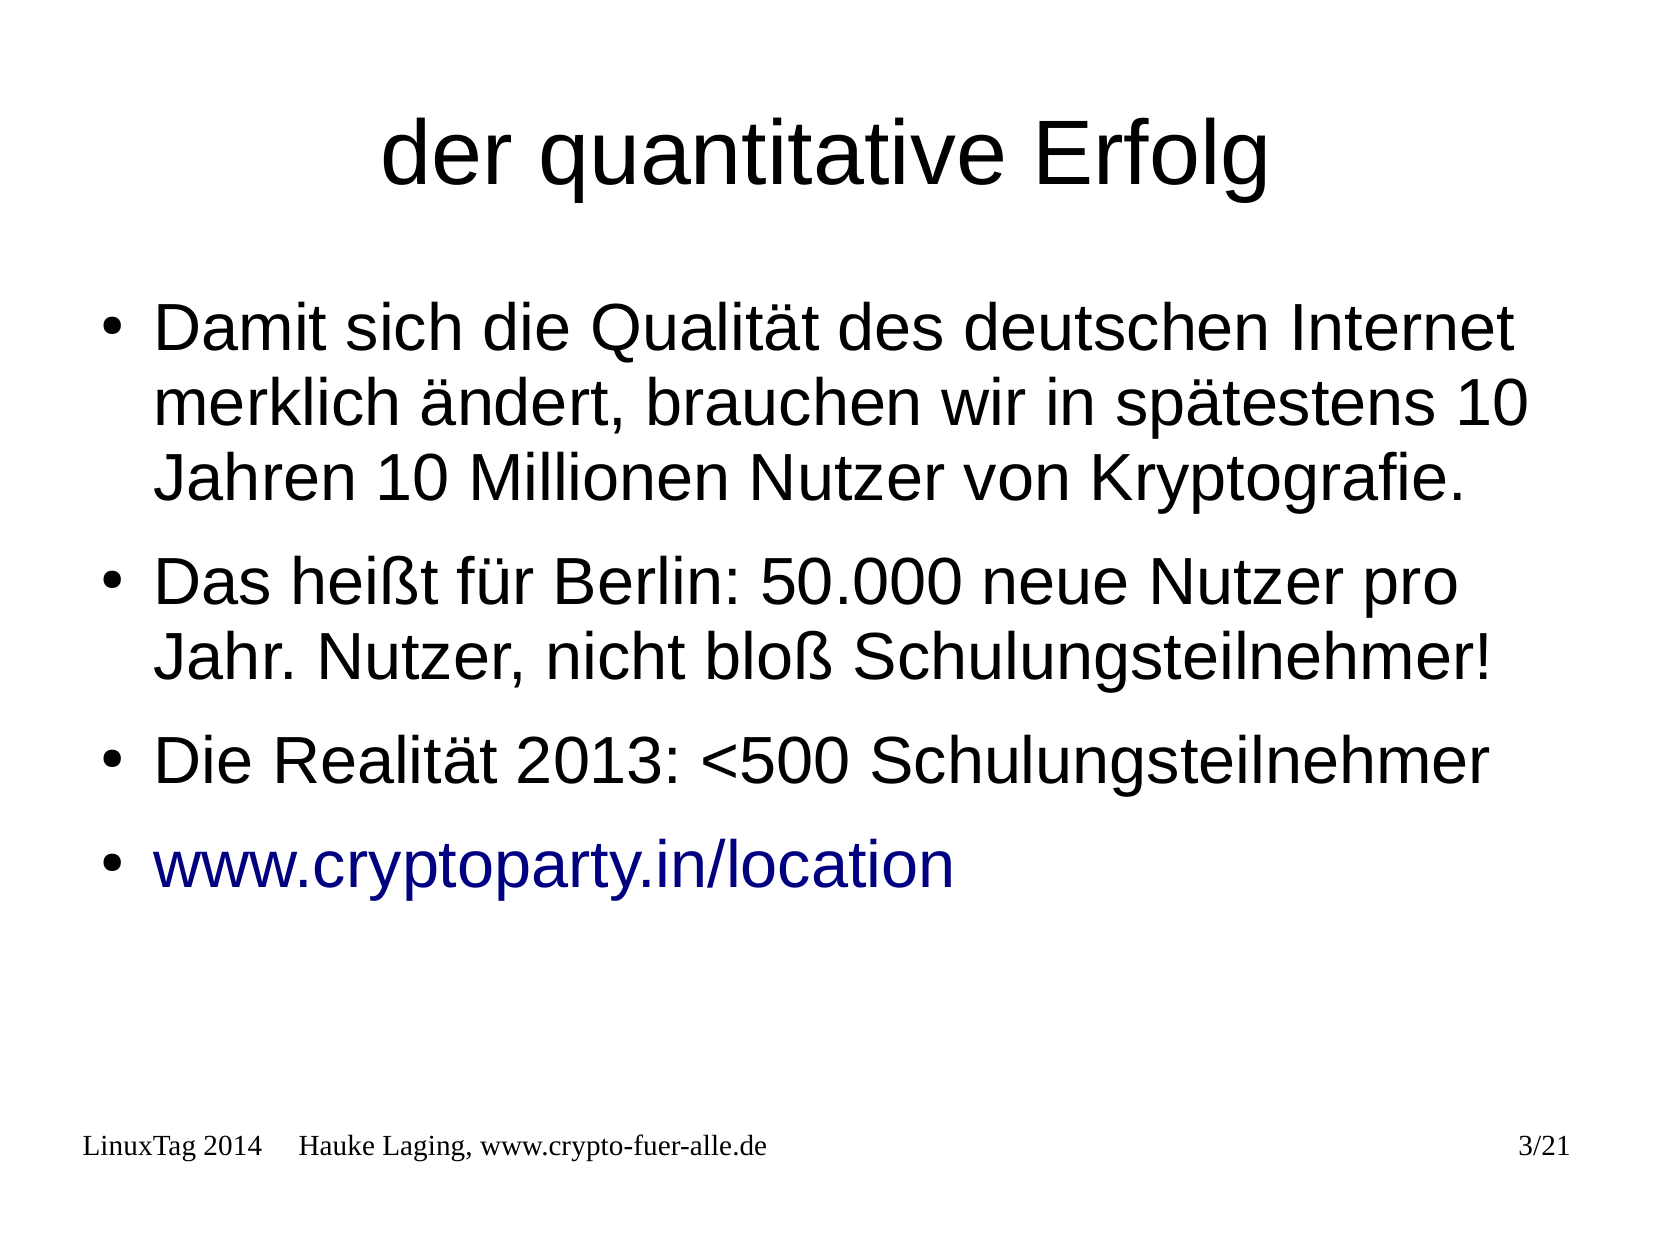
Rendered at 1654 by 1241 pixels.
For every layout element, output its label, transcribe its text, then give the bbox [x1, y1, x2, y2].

title der quantitative Erfolg [82, 49, 1571, 257]
list Damit sich die Qualität des deutschen Internet merklich ändert, brauchen wir in spätestens 10 Jahren 10 Millionen Nutzer von Kryptografie. Das heißt für Berlin: 50.000 neue Nutzer pro Jahr. Nutzer, nicht bloß Schulungsteilnehmer! Die Realität 2013: <500 Schulungsteilnehmer www.cryptoparty.in/location [82, 290, 1571, 1109]
